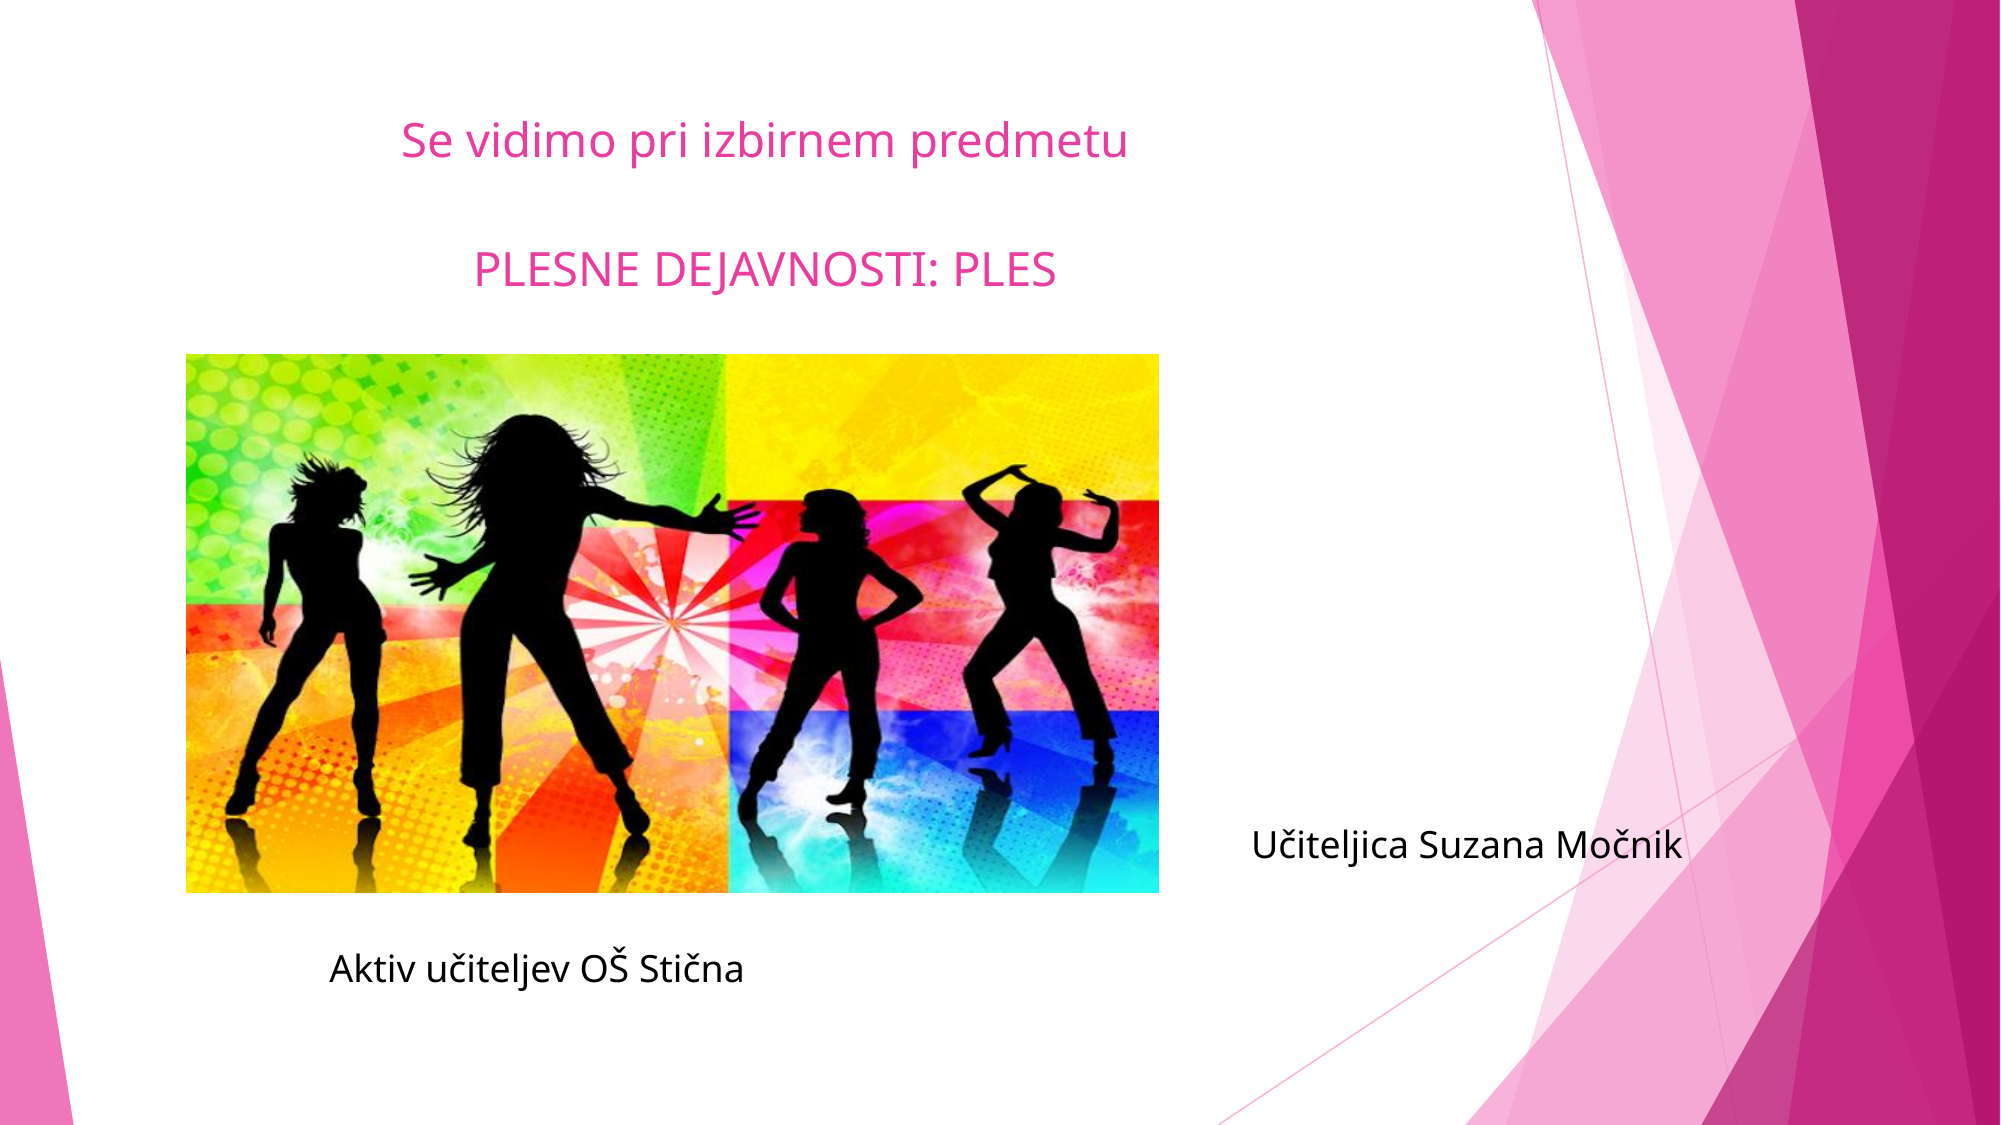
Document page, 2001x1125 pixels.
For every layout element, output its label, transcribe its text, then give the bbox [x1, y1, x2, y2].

text_box Aktiv učiteljev OŠ Stična [314, 937, 902, 999]
picture [186, 354, 1159, 893]
text_box Učiteljica Suzana Močnik [1236, 813, 1732, 874]
title Se vidimo pri izbirnem predmetu PLESNE DEJAVNOSTI: PLES [111, 99, 1421, 310]
